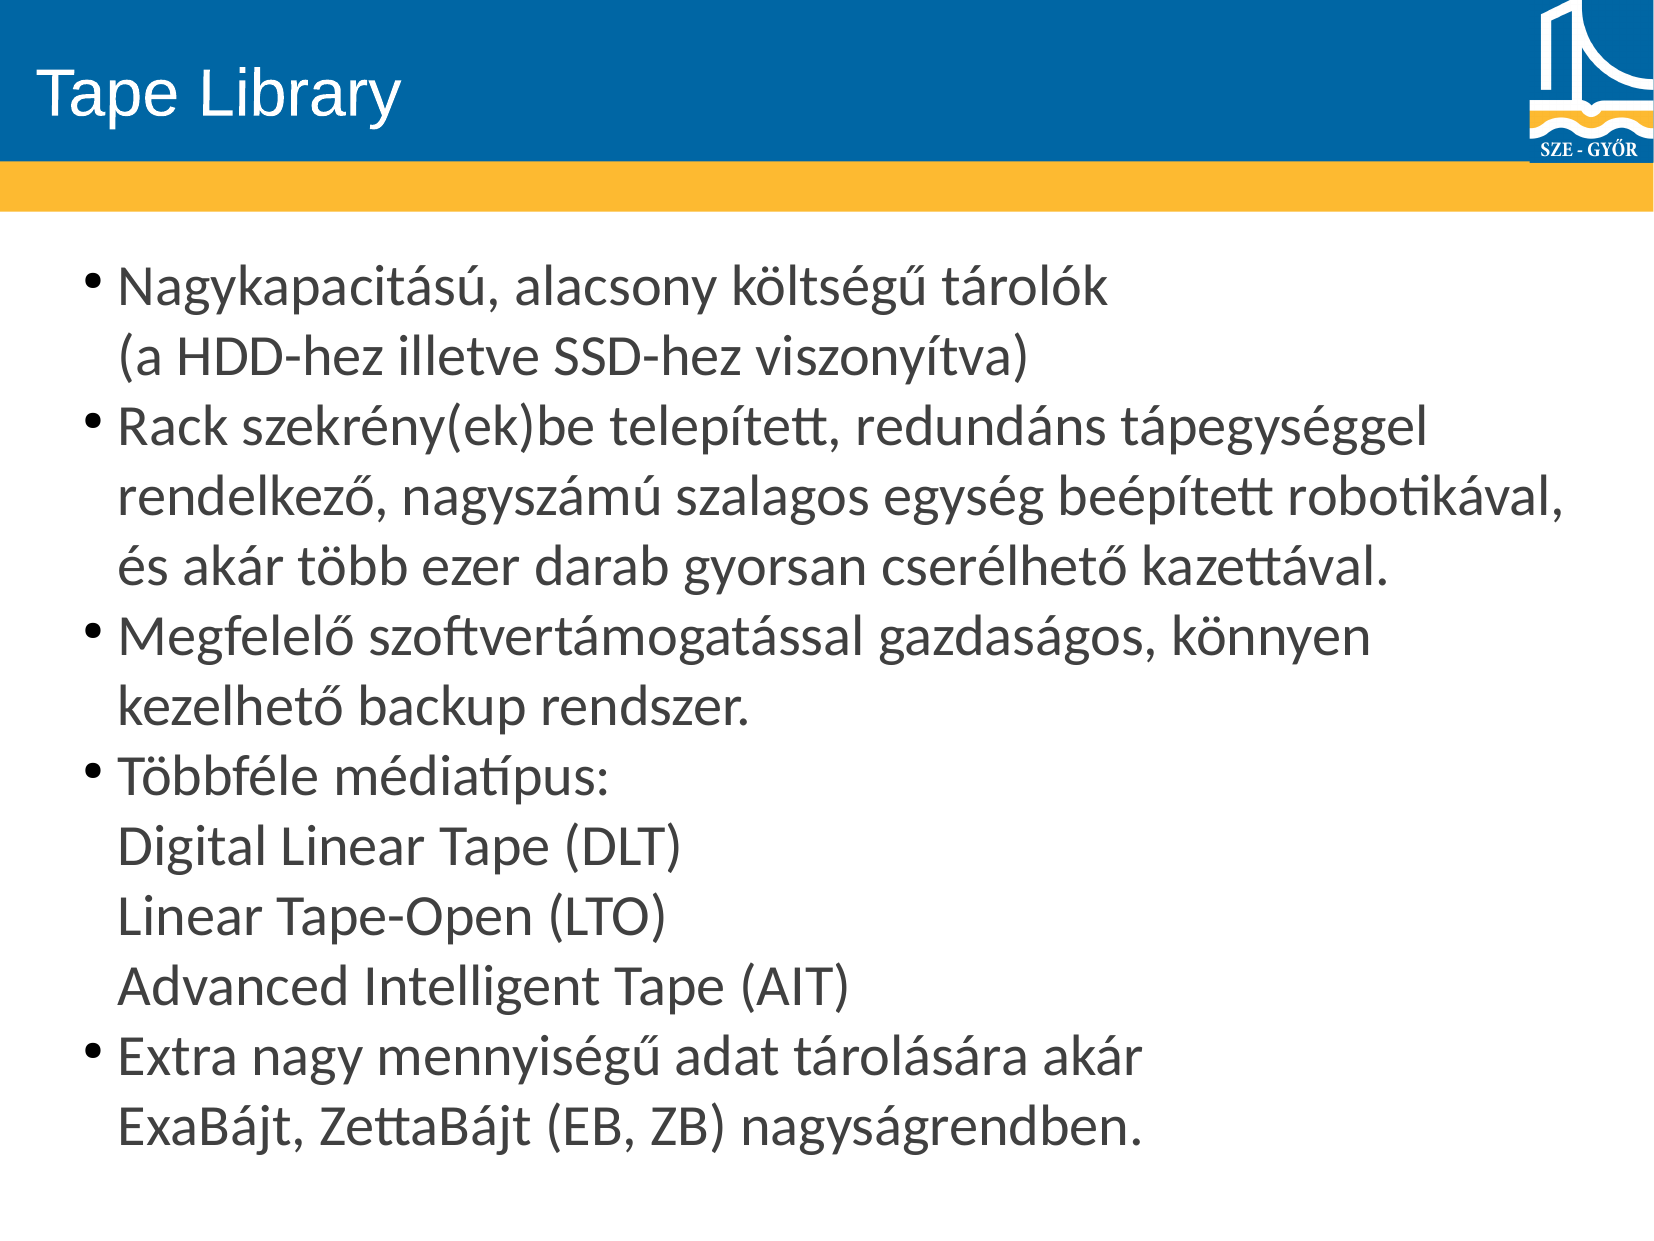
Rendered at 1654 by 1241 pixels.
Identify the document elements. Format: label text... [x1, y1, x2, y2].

picture [1529, 0, 1654, 163]
text_box Nagykapacitású, alacsony költségű tárolók (a HDD-hez illetve SSD-hez viszonyítva) Rack szekrény(ek)be telepített, redundáns tápegységgel rendelkező, nagyszámú szalagos egység beépített robotikával, és akár több ezer darab gyorsan cserélhető kazettával. Megfelelő szoftvertámogatással gazdaságos, könnyen kezelhető backup rendszer. Többféle médiatípus: Digital Linear Tape (DLT) Linear Tape-Open (LTO) Advanced Intelligent Tape (AIT) Extra nagy mennyiségű adat tárolására akár ExaBájt, ZettaBájt (EB, ZB) nagyságrendben. [82, 247, 1571, 1198]
text_box Tape Library [34, 48, 1524, 144]
